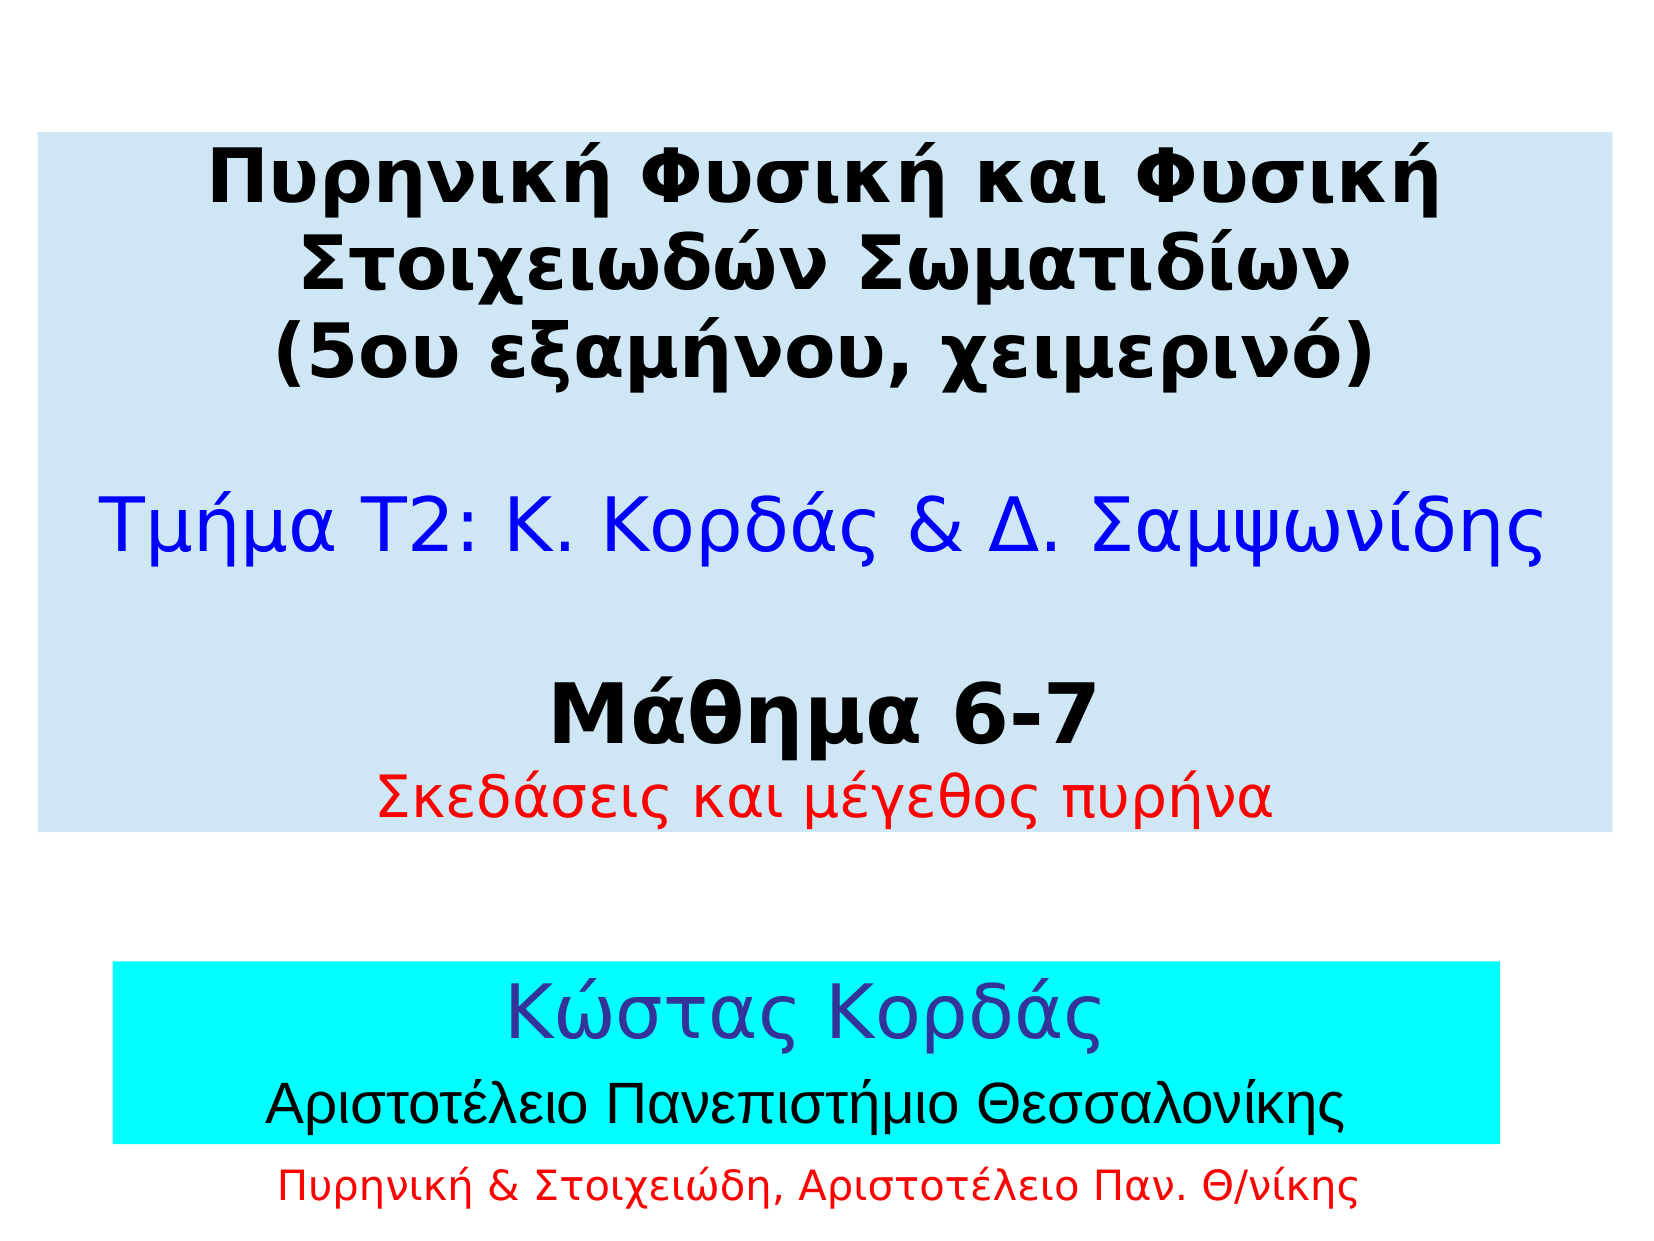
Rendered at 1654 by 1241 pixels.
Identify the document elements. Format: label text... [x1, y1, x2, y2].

text_box Κώστας Κορδάς Αριστοτέλειο Πανεπιστήμιο Θεσσαλονίκης [112, 961, 1501, 1145]
text_box Πυρηνική & Στοιχειώδη, Αριστοτέλειο Παν. Θ/νίκης [10, 1154, 1585, 1219]
title Πυρηνική Φυσική και Φυσική Στοιχειωδών Σωματιδίων (5ου εξαμήνου, χειμερινό) Τμήμα T2: Κ. Κορδάς & Δ. Σαμψωνίδης Μάθημα 6-7 Σκεδάσεις και μέγεθος πυρήνα [37, 131, 1613, 833]
